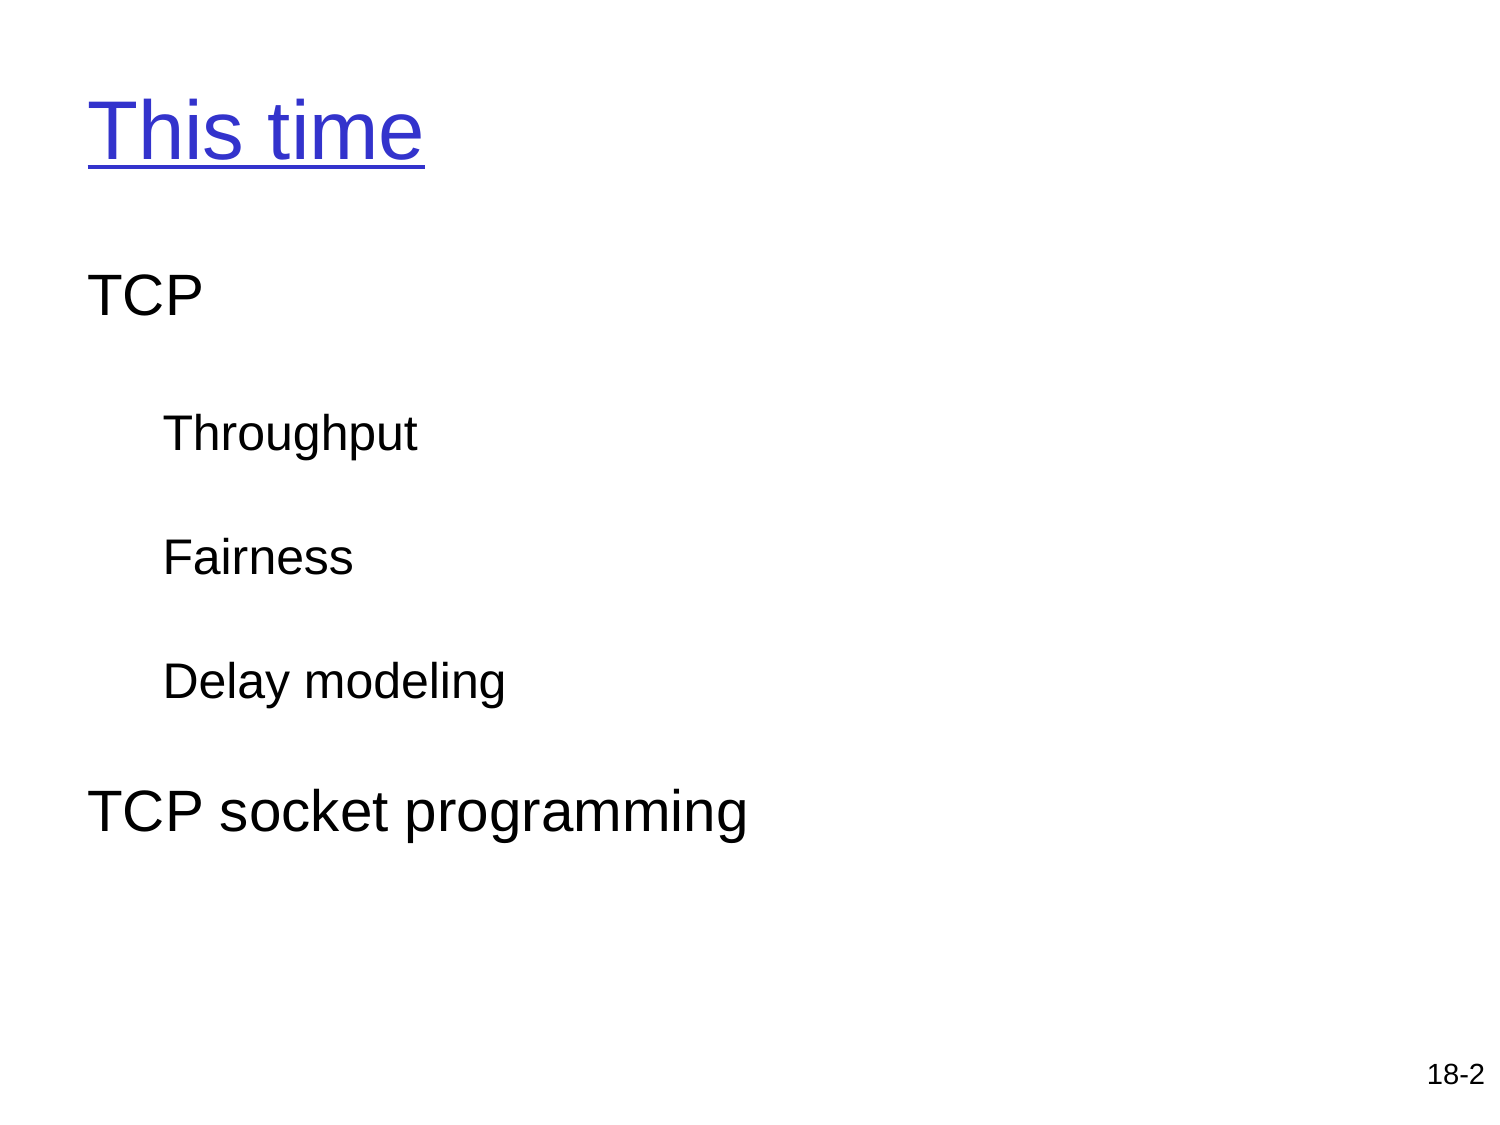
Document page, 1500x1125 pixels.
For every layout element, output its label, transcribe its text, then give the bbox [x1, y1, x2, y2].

title This time [87, 23, 1363, 239]
list TCP Throughput Fairness Delay modeling TCP socket programming [87, 262, 1363, 1026]
